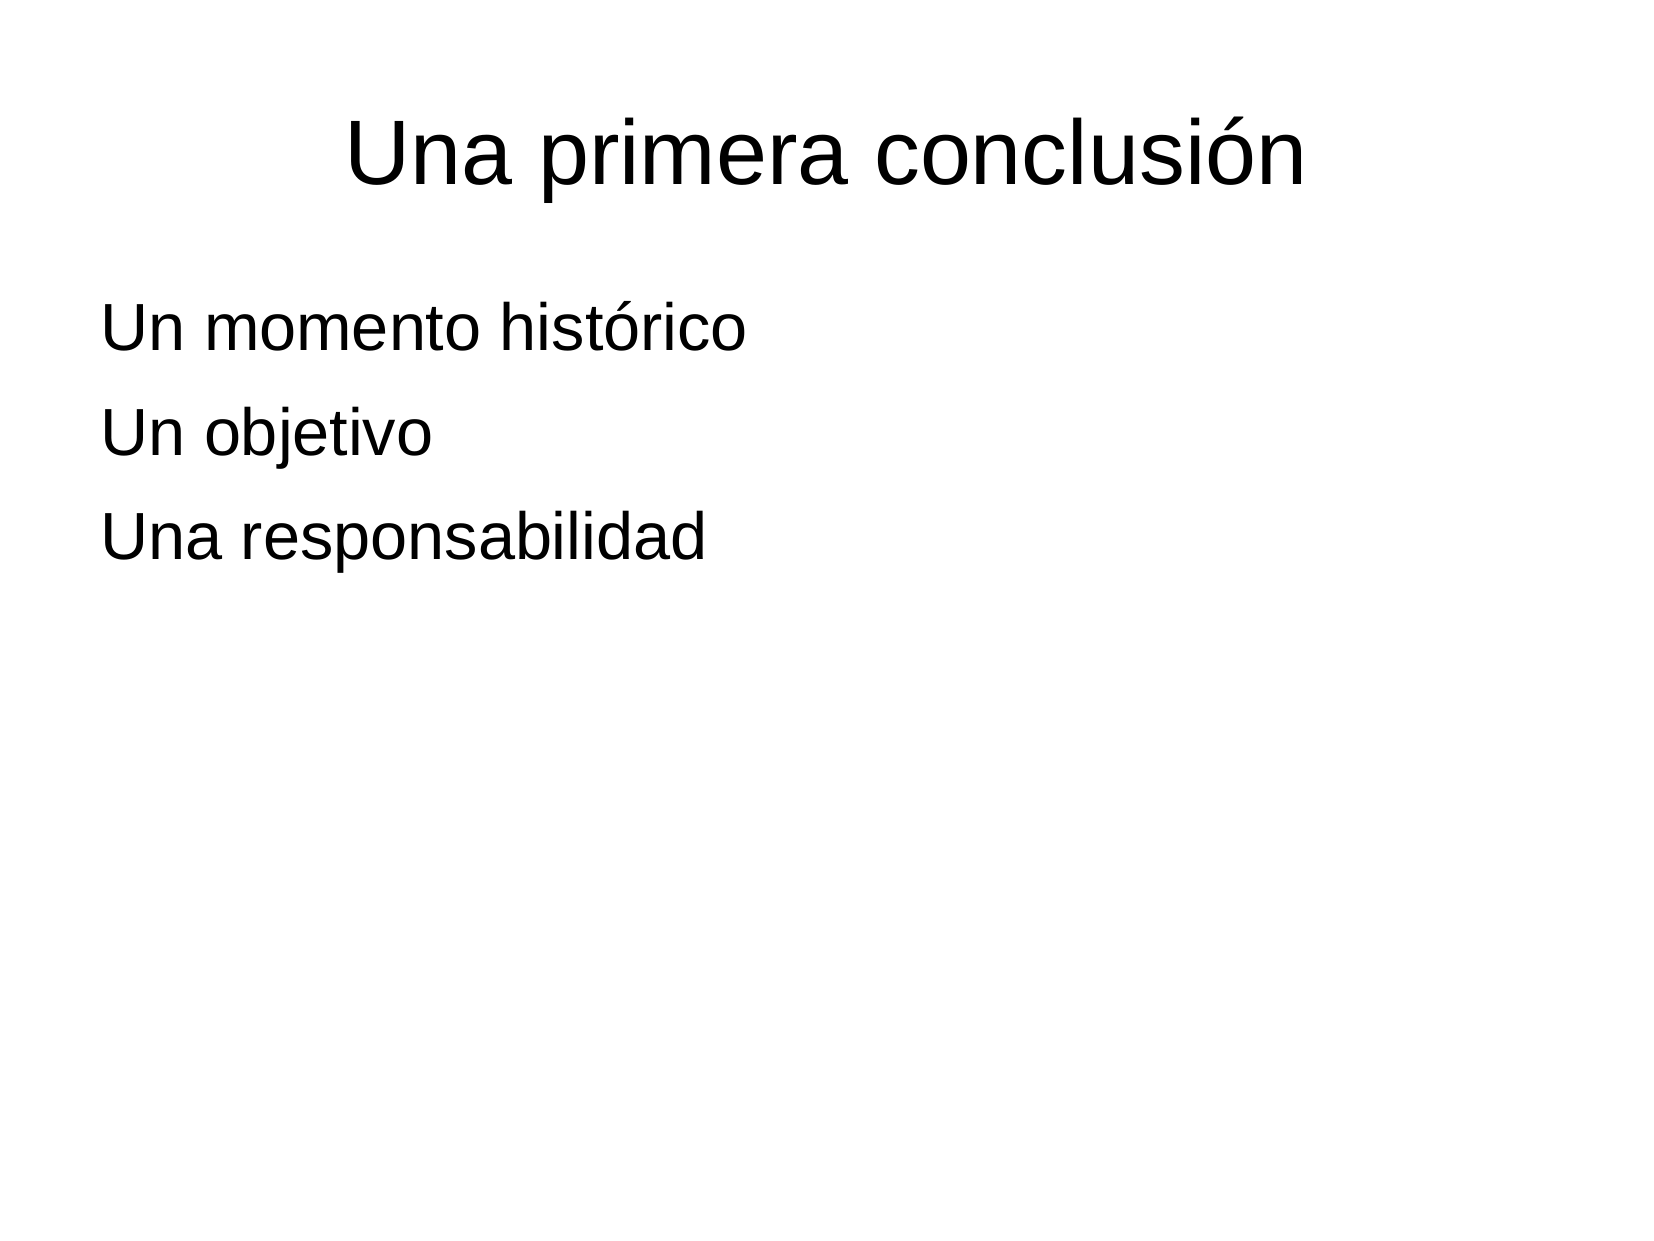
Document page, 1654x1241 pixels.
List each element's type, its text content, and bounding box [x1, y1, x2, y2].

title Una primera conclusión [82, 49, 1571, 257]
list Un momento histórico Un objetivo Una responsabilidad [82, 290, 1571, 1109]
